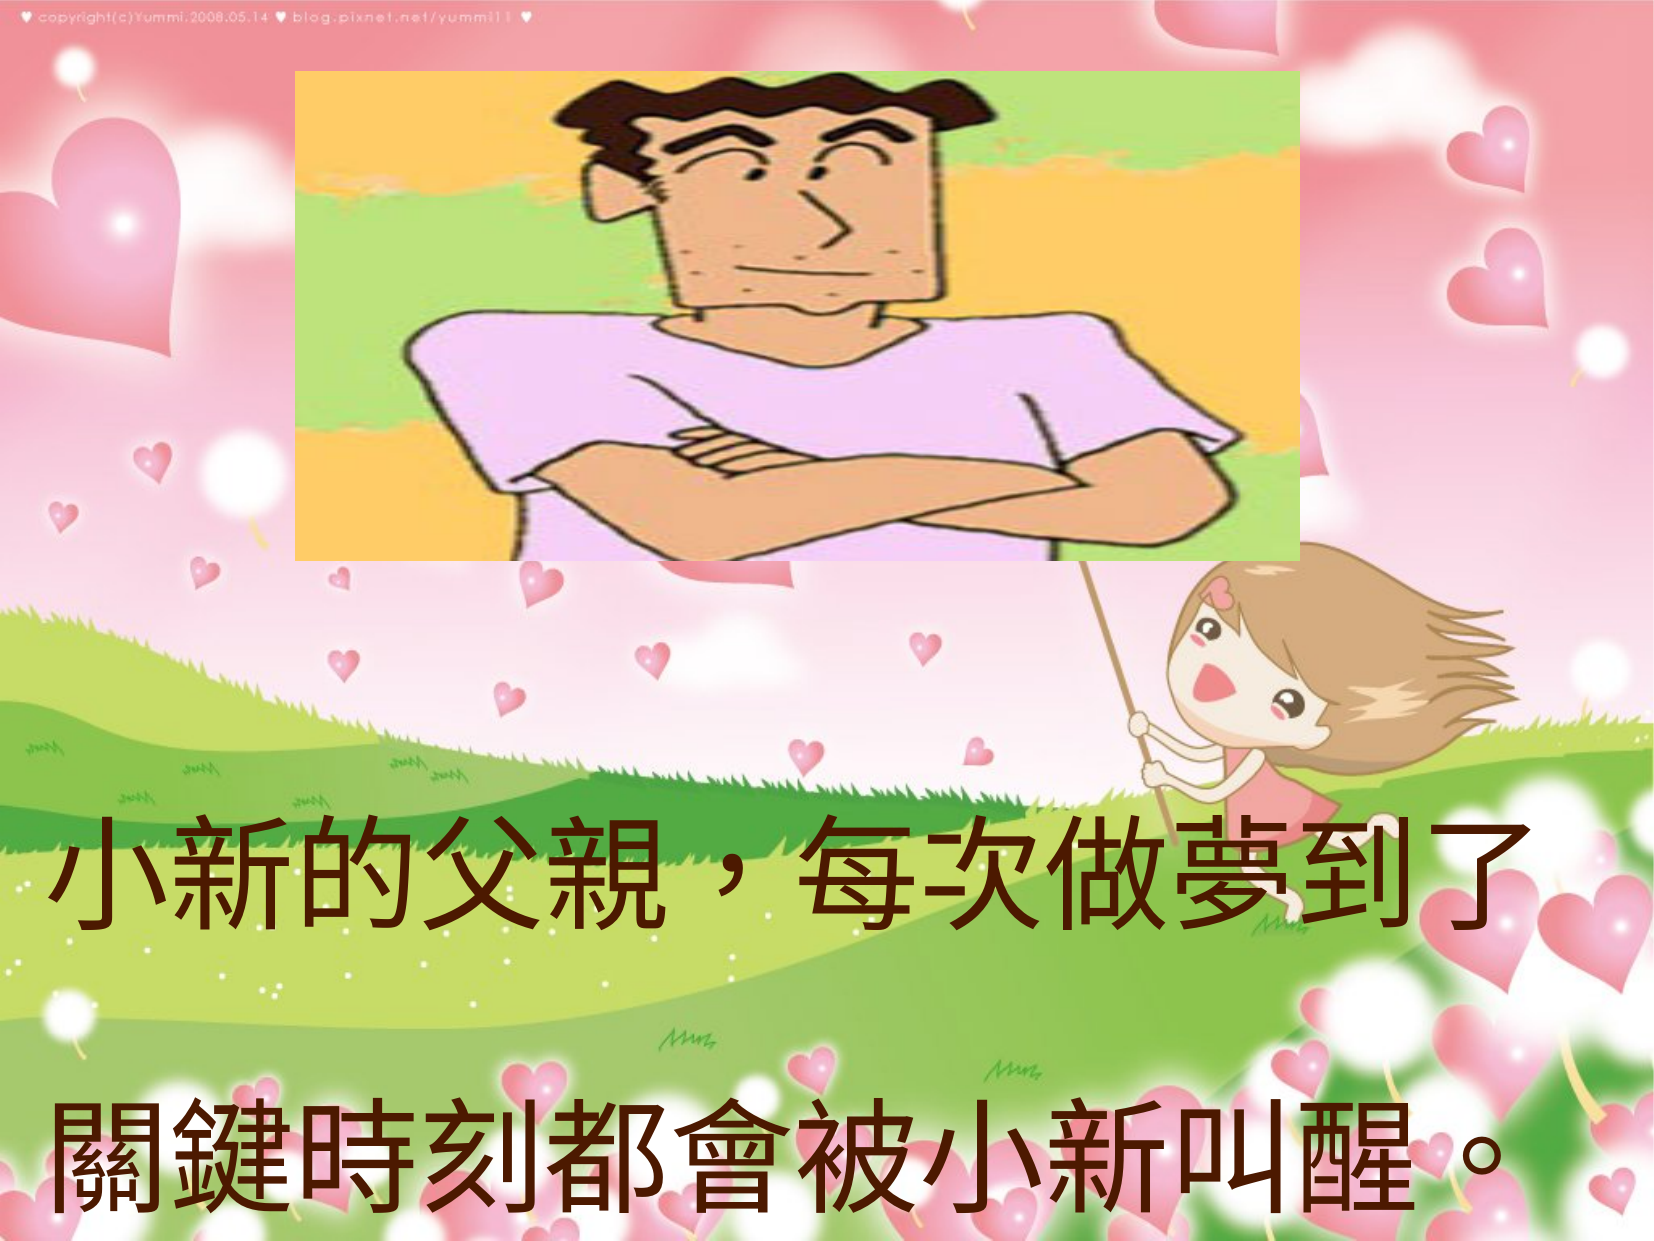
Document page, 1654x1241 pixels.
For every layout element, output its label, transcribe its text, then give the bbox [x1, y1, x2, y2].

text_box 小新的父親，每次做夢到了 關鍵時刻都會被小新叫醒。 [29, 767, 1625, 1108]
picture [0, 0, 1654, 1241]
